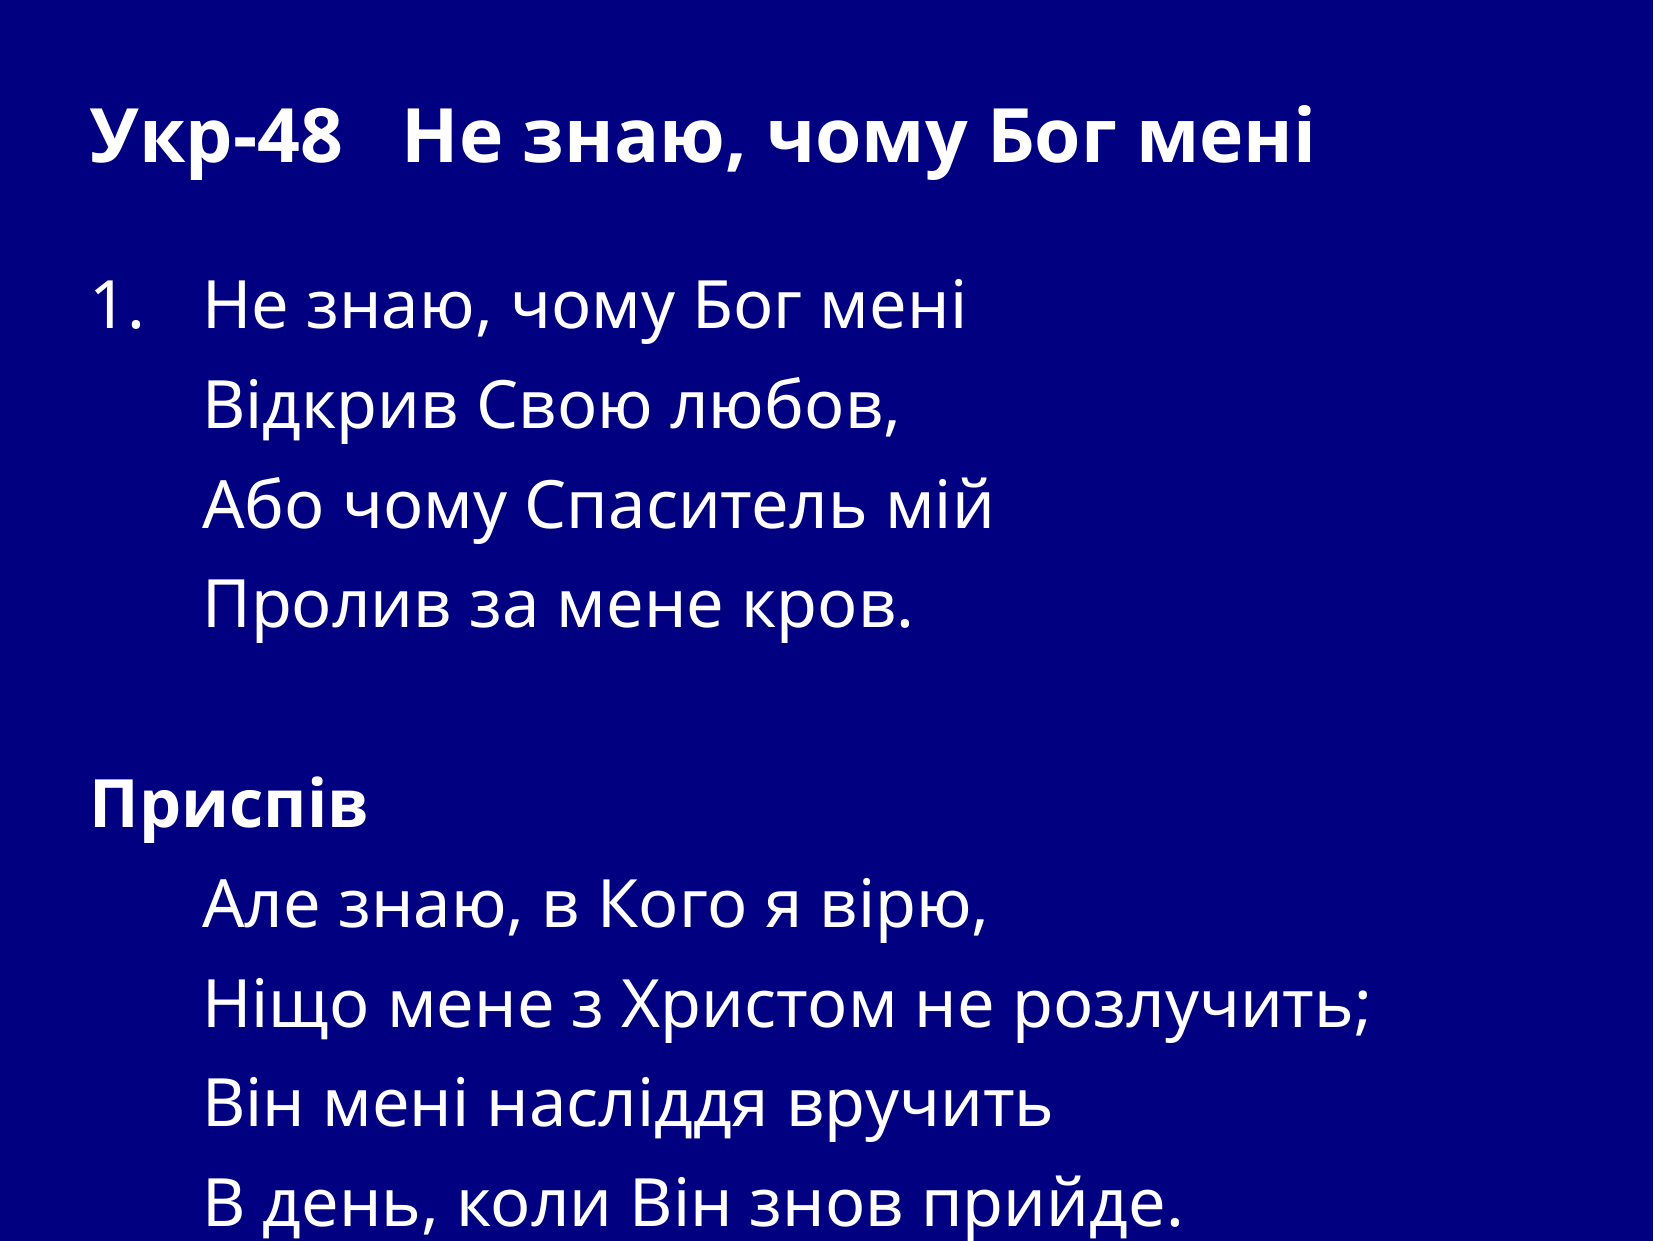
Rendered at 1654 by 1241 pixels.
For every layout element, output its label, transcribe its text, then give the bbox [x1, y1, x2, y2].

text_box 1. Не знаю, чому Бог мені Відкрив Свою любов, Або чому Спаситель мій Пролив за мене кров. Приспів Але знаю, в Кого я вірю, Ніщо мене з Христом не розлучить; Він мені насліддя вручить В день, коли Він знов прийде. [75, 188, 1576, 1163]
text_box Укр-48 Не знаю, чому Бог мені [75, 75, 1576, 188]
